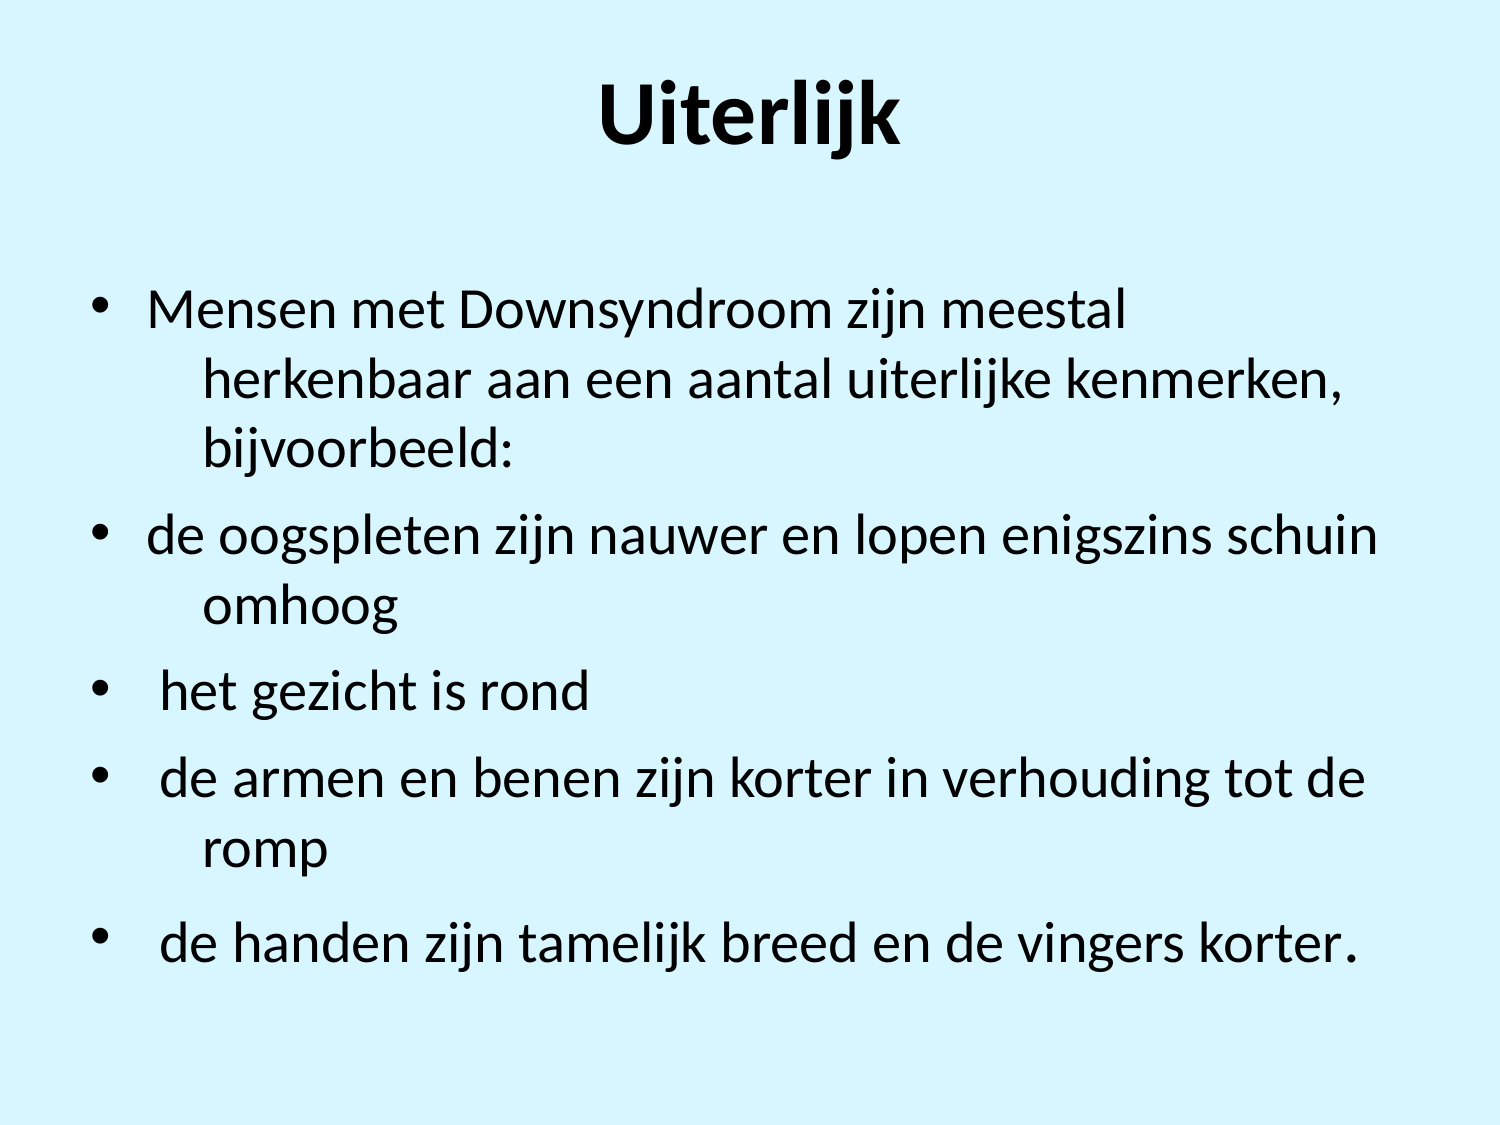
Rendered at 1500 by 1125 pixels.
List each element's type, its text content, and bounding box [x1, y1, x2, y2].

list Mensen met Downsyndroom zijn meestal herkenbaar aan een aantal uiterlijke kenmerken, bijvoorbeeld: de oogspleten zijn nauwer en lopen enigszins schuin omhoog het gezicht is rond de armen en benen zijn korter in verhouding tot de romp de handen zijn tamelijk breed en de vingers korter. [75, 262, 1426, 1005]
title Uiterlijk [75, 45, 1426, 233]
